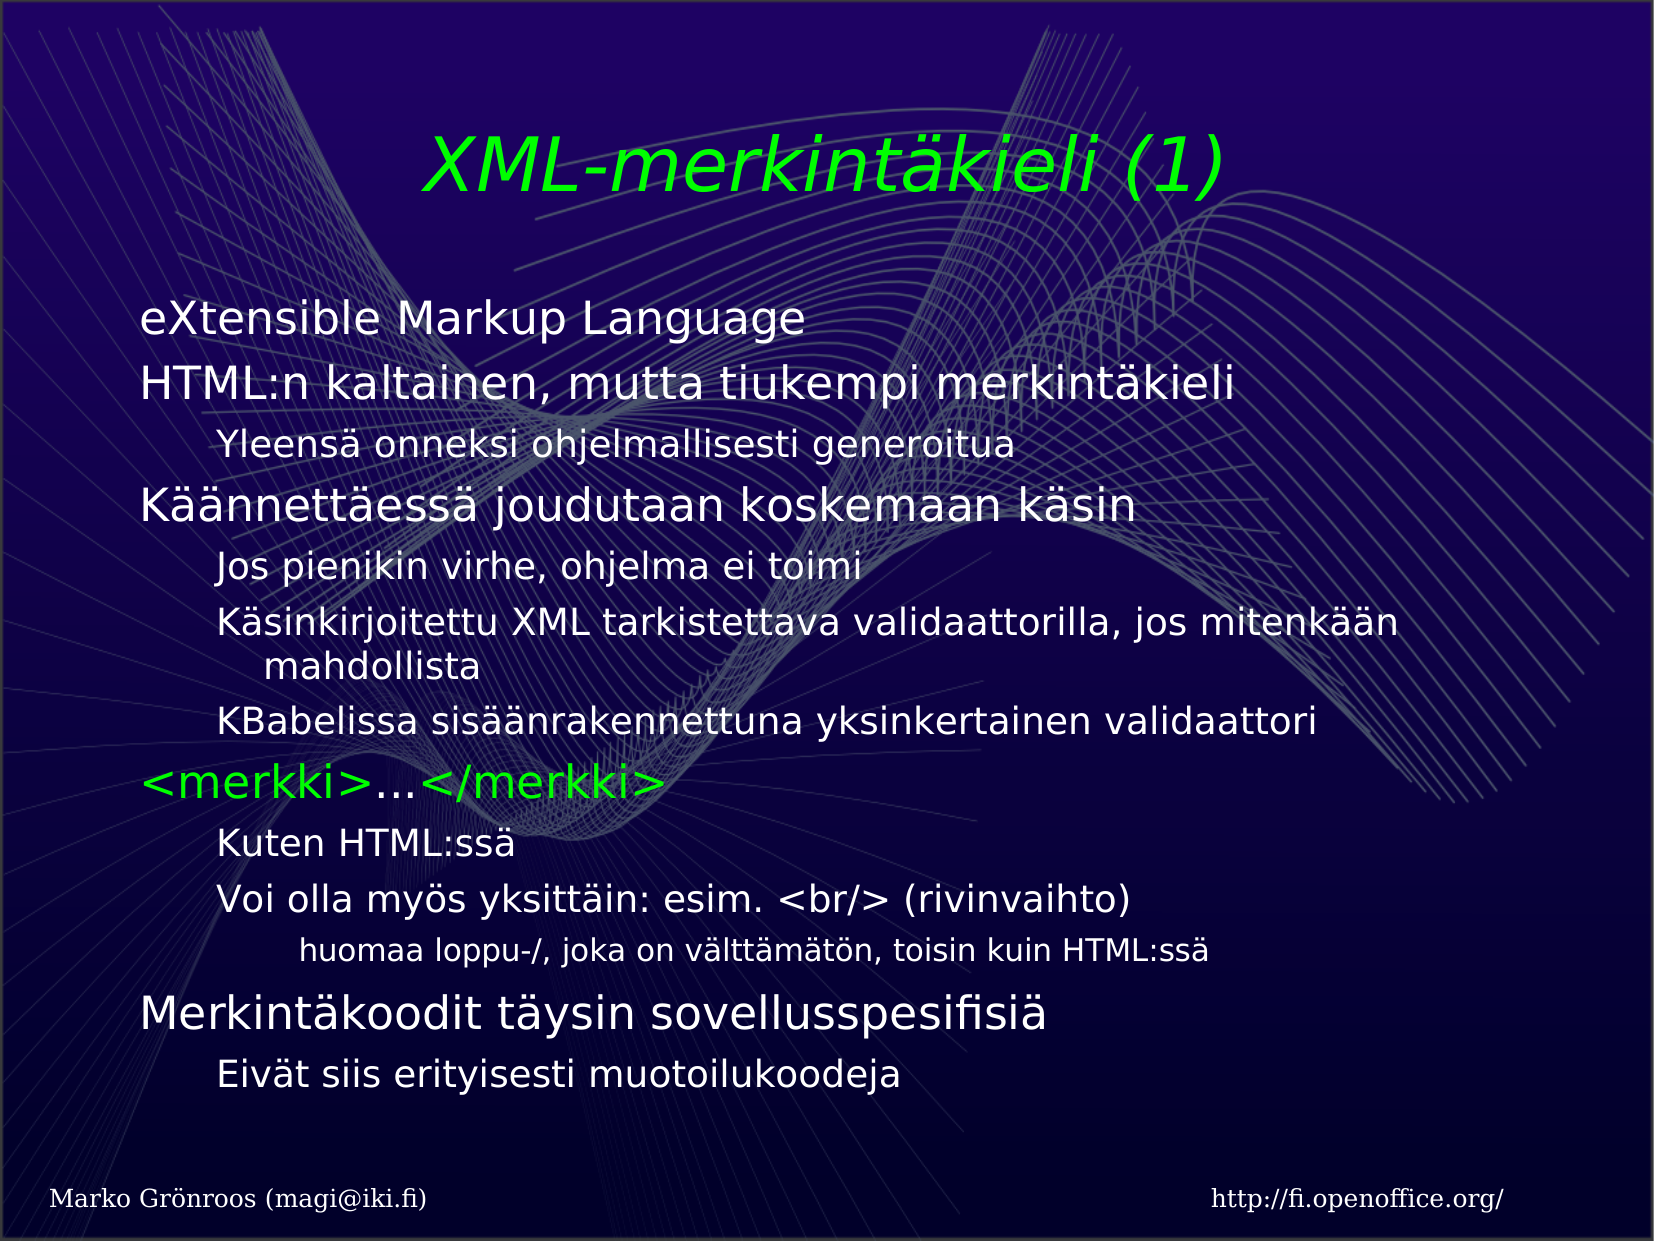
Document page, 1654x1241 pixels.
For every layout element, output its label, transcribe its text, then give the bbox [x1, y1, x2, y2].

list eXtensible Markup Language HTML:n kaltainen, mutta tiukempi merkintäkieli Yleensä onneksi ohjelmallisesti generoitua Käännettäessä joudutaan koskemaan käsin Jos pienikin virhe, ohjelma ei toimi Käsinkirjoitettu XML tarkistettava validaattorilla, jos mitenkään mahdollista KBabelissa sisäänrakennettuna yksinkertainen validaattori <merkki>...</merkki> Kuten HTML:ssä Voi olla myös yksittäin: esim. <br/> (rivinvaihto) huomaa loppu-/, joka on välttämätön, toisin kuin HTML:ssä Merkintäkoodit täysin sovellusspesifisiä Eivät siis erityisesti muotoilukoodeja [121, 291, 1534, 1166]
title XML-merkintäkieli (1) [121, 61, 1534, 269]
picture [0, 0, 1654, 1241]
